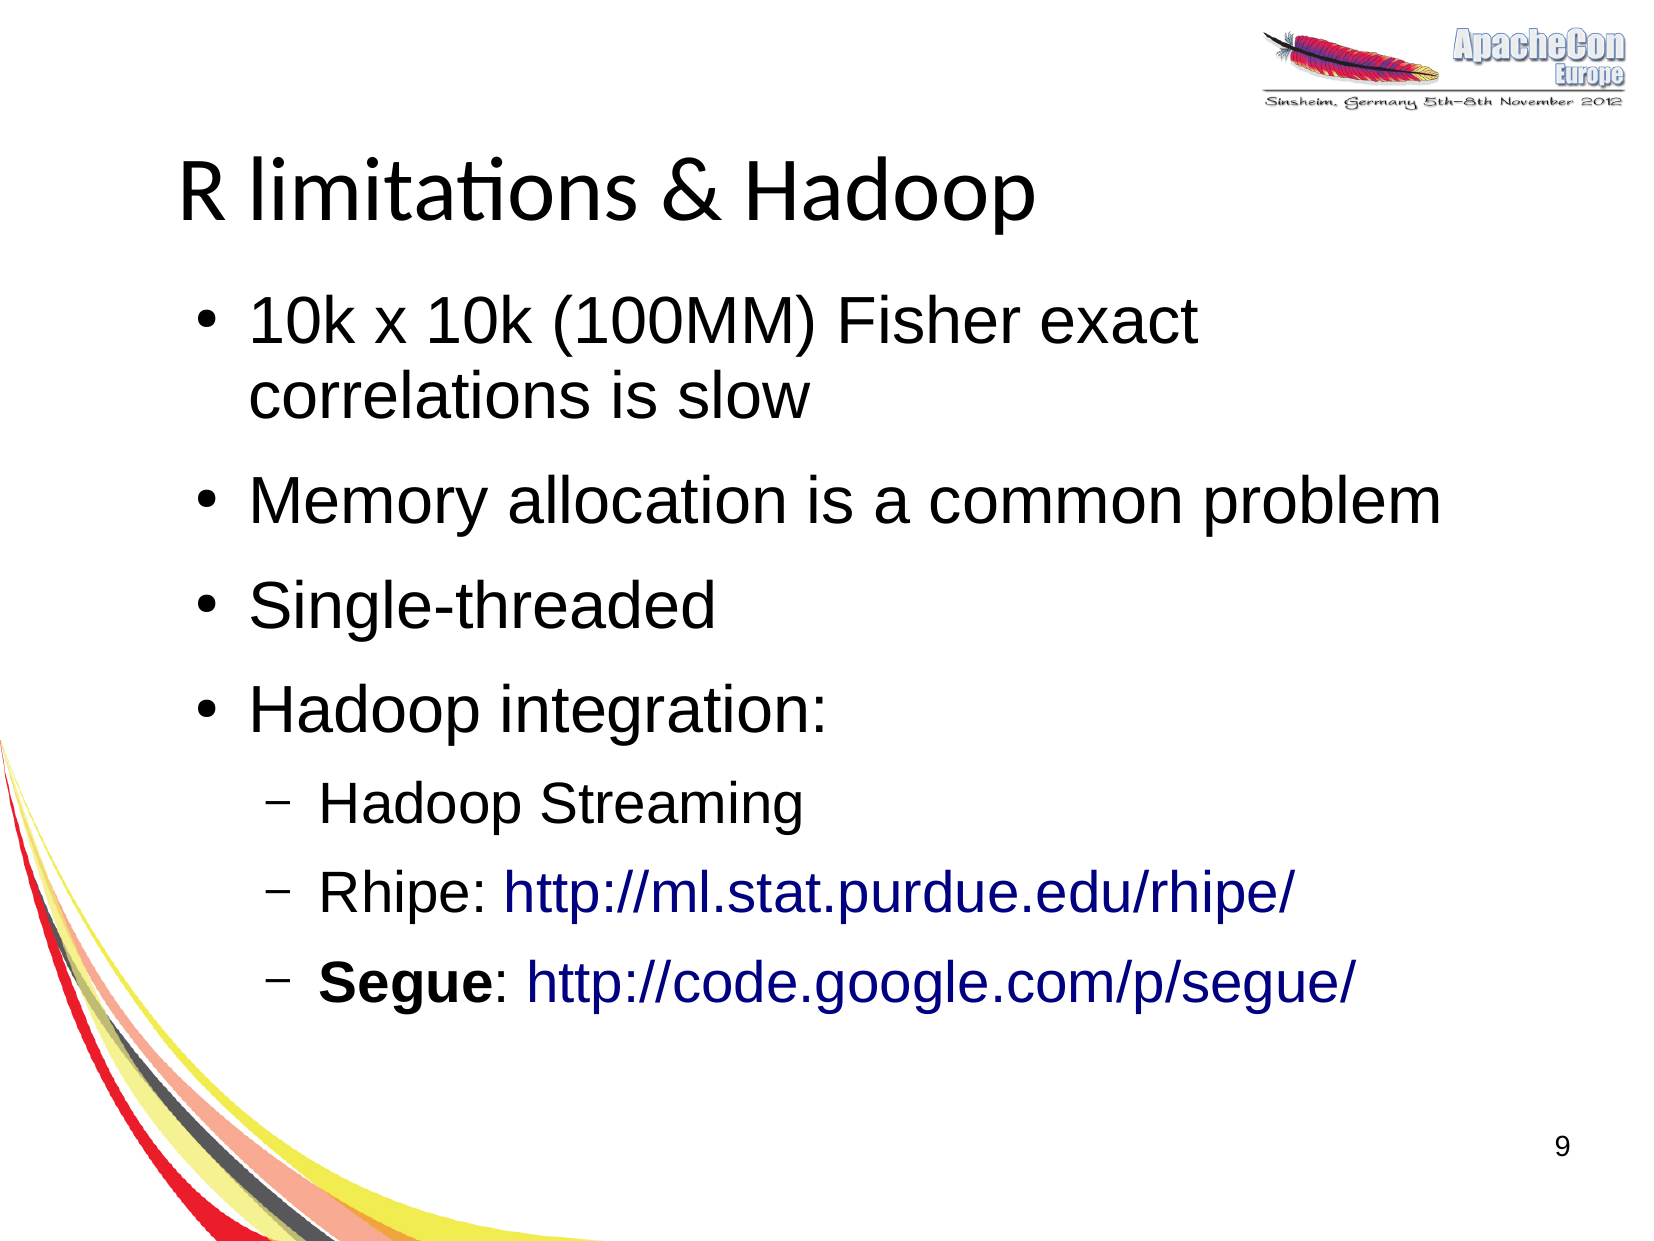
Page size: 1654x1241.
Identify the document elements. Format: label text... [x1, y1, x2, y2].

title R limitations & Hadoop [177, 141, 1536, 254]
picture [0, 0, 1654, 1241]
list 10k x 10k (100MM) Fisher exact correlations is slow Memory allocation is a common problem Single-threaded Hadoop integration: Hadoop Streaming Rhipe: http://ml.stat.purdue.edu/rhipe/ Segue: http://code.google.com/p/segue/ [177, 283, 1536, 1014]
